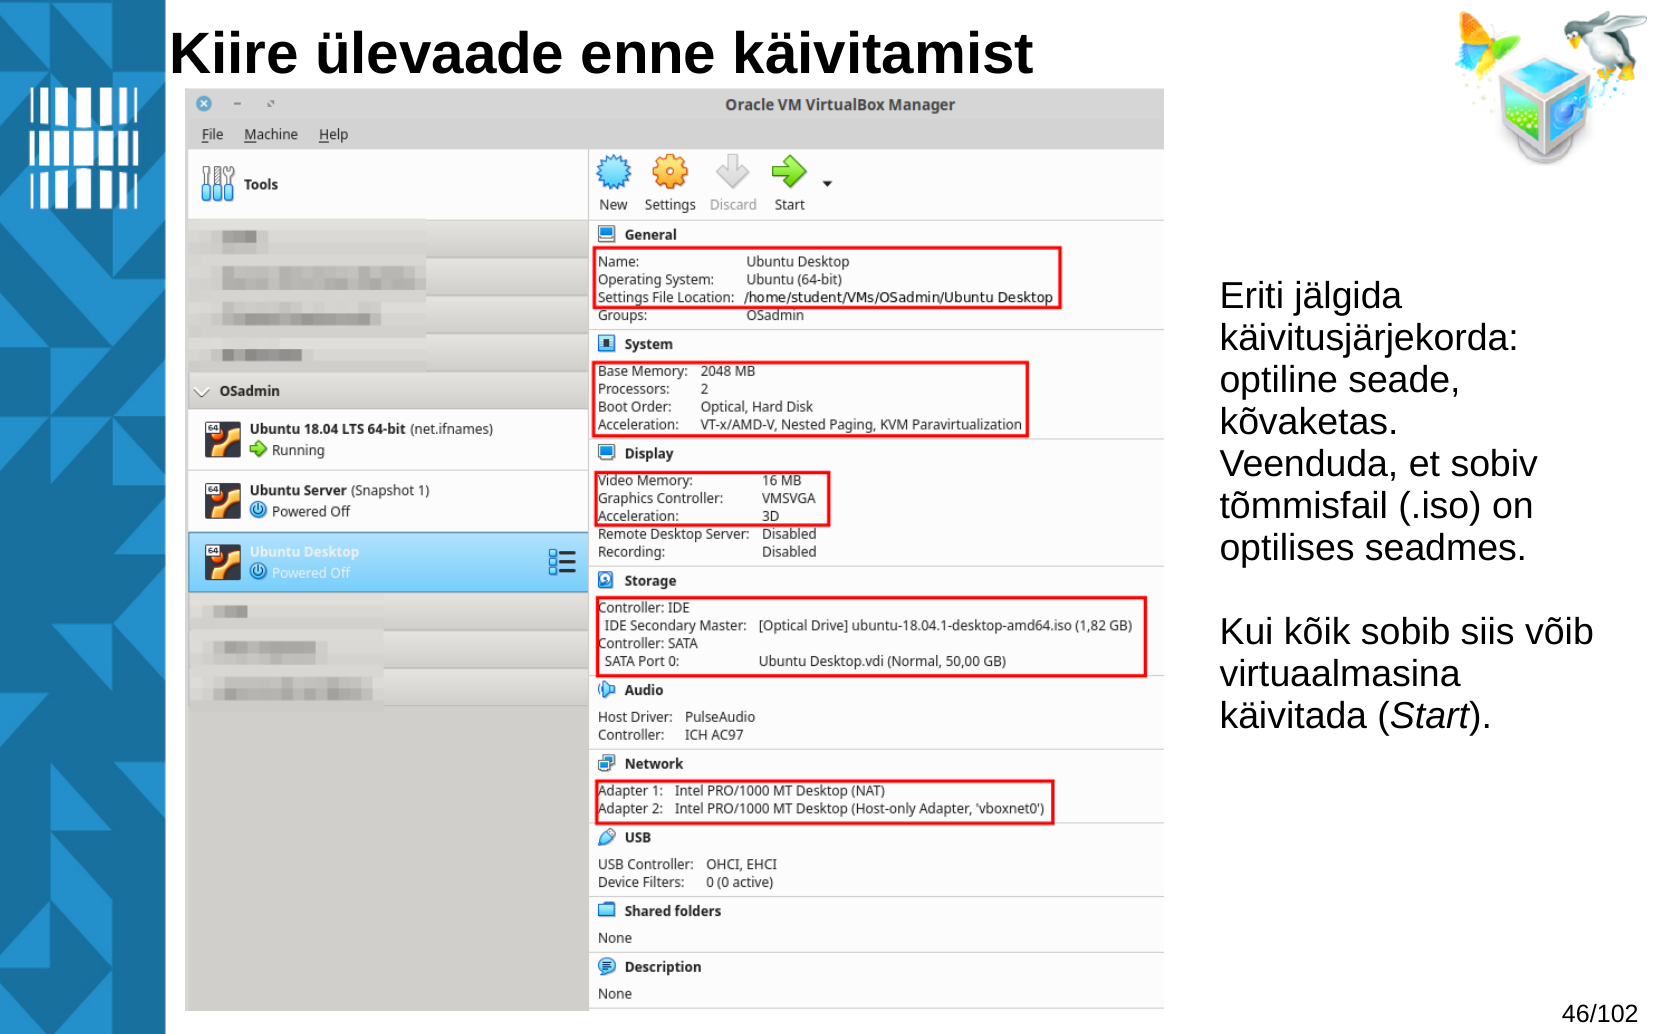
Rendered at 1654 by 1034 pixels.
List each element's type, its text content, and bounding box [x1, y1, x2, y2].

text_box Eriti jälgida käivitusjärjekorda: optiline seade, kõvaketas. Veenduda, et sobiv tõmmisfail (.iso) on optilises seadmes. Kui kõik sobib siis võib virtuaalmasina käivitada (Start). [1204, 267, 1630, 745]
picture [1452, 7, 1653, 166]
picture [185, 88, 1164, 1011]
title Kiire ülevaade enne käivitamist [169, 11, 1571, 95]
